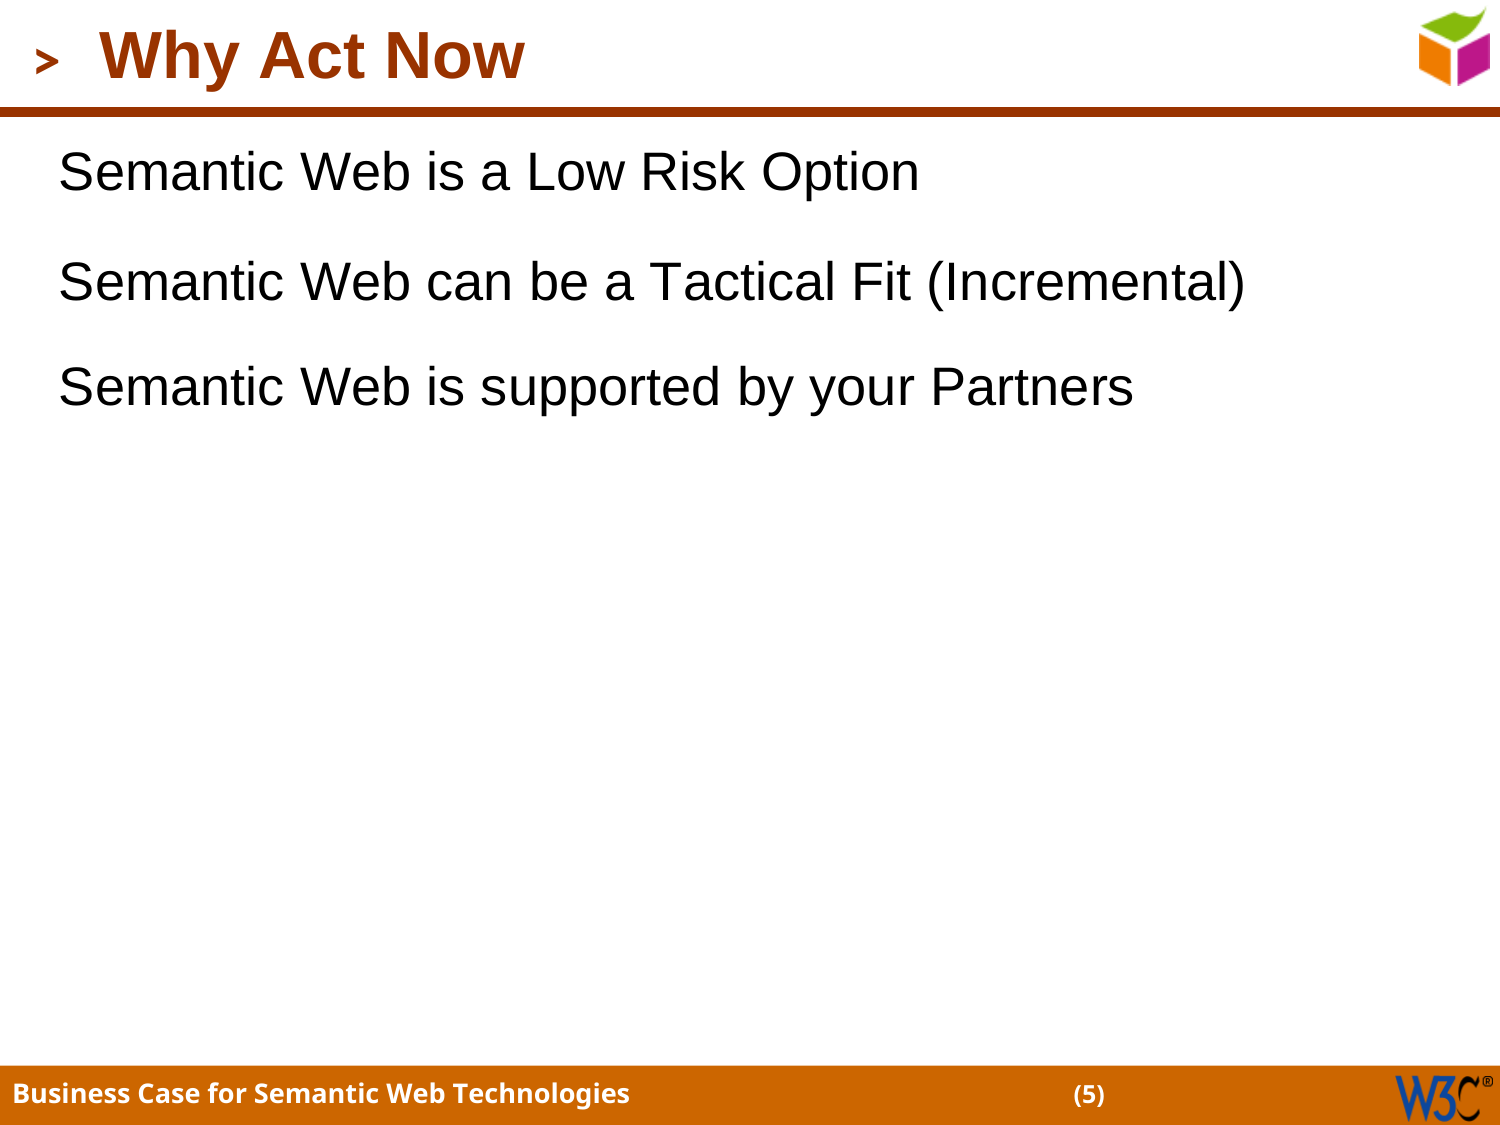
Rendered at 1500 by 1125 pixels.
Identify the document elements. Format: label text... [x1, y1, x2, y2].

picture [1392, 1073, 1497, 1125]
picture [1419, 5, 1490, 86]
list Semantic Web is a Low Risk Option Semantic Web can be a Tactical Fit (Incremental)‏ Semantic Web is supported by your Partners [26, 133, 1473, 1044]
title Why Act Now [84, 0, 1354, 115]
